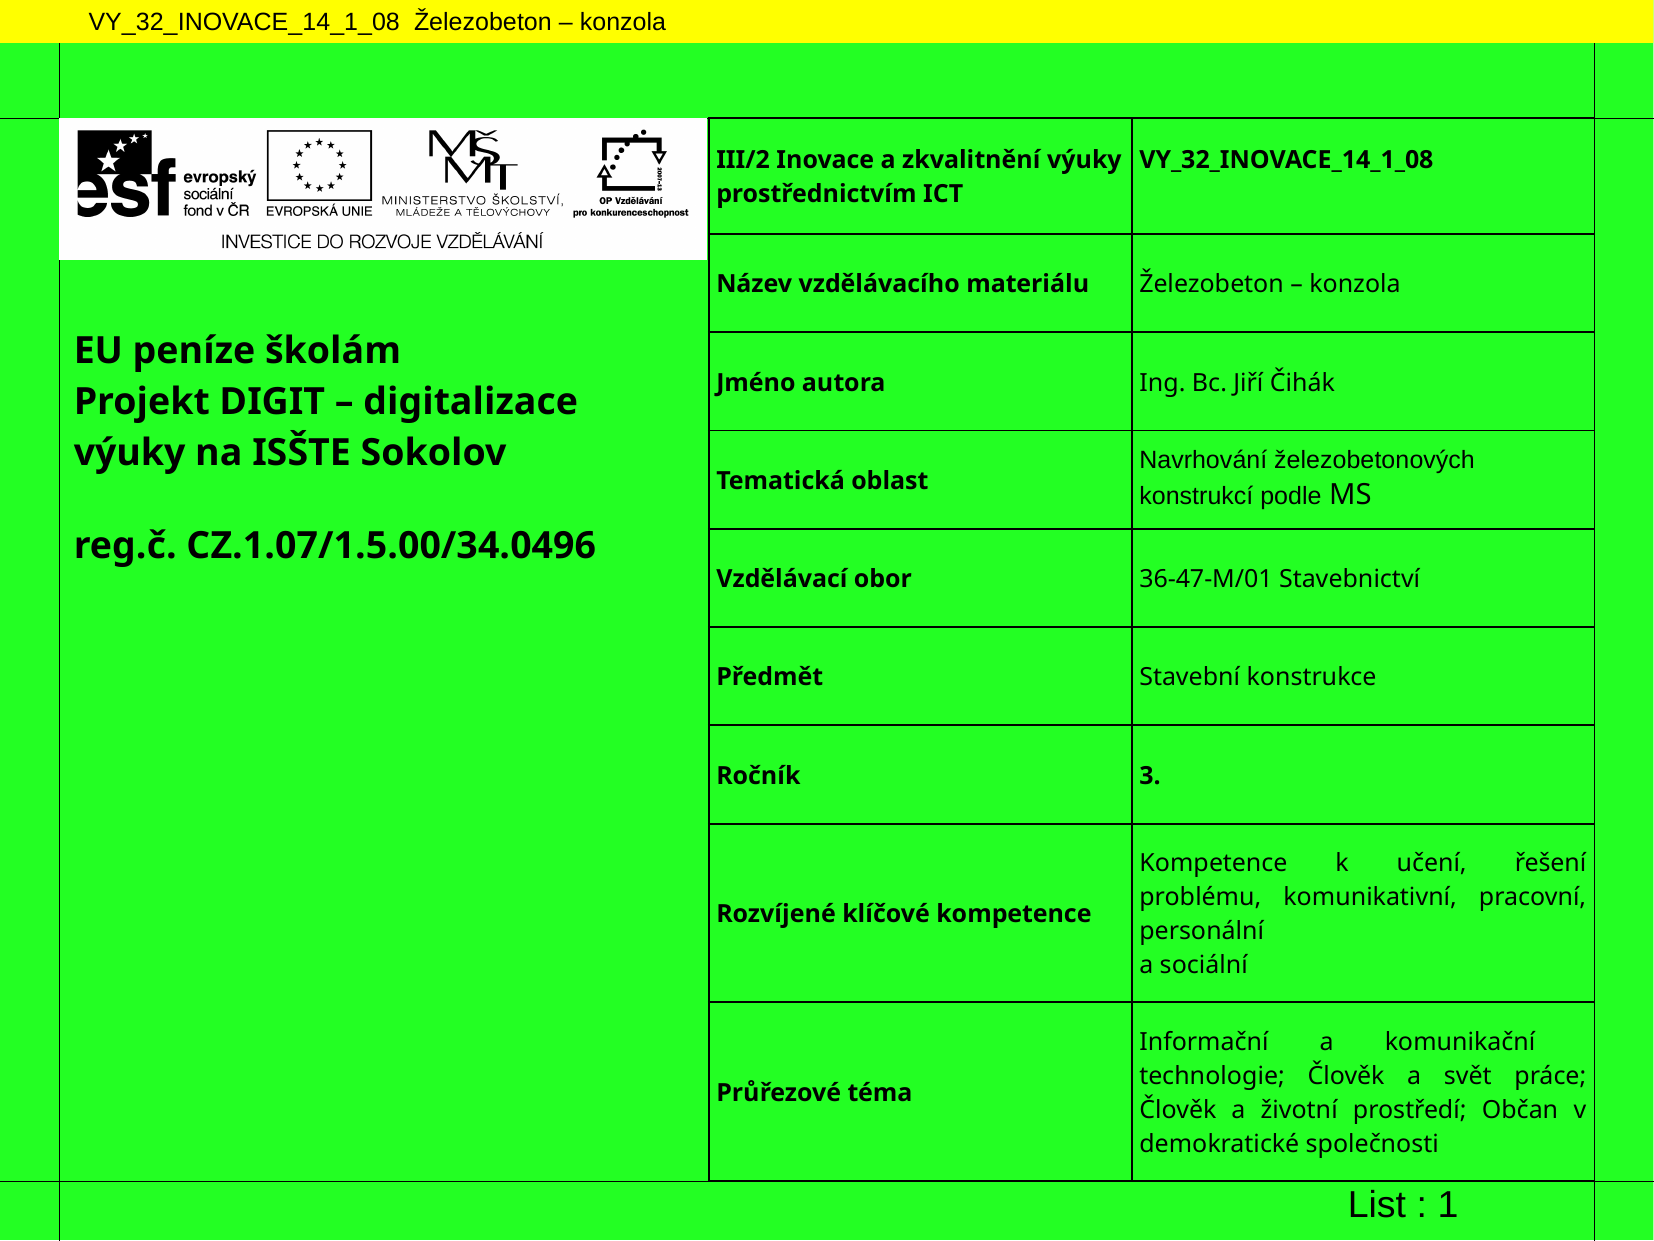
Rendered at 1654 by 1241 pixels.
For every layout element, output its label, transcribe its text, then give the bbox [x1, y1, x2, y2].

table_header III/2 Inovace a zkvalitnění výuky prostřednictvím ICT [710, 119, 1131, 233]
table_cell Ročník [710, 726, 1131, 823]
table_cell Železobeton – konzola [1133, 235, 1594, 331]
table_cell Název vzdělávacího materiálu [710, 235, 1131, 331]
table_cell Navrhování železobetonových konstrukcí podle MS [1133, 431, 1594, 528]
picture [59, 118, 707, 260]
table_cell Vzdělávací obor [710, 530, 1131, 626]
text_box EU peníze školám Projekt DIGIT – digitalizace výuky na ISŠTE Sokolov reg.č. CZ.1.07/1.5.00/34.0496 [59, 315, 680, 562]
table_cell Tematická oblast [710, 431, 1131, 528]
table_cell Kompetence k učení, řešení problému, komunikativní, pracovní, personální a sociální [1133, 825, 1594, 1001]
table_header VY_32_INOVACE_14_1_08 [1133, 119, 1594, 233]
table_cell 36-47-M/01 Stavebnictví [1133, 530, 1594, 626]
text_box List : <číslo> [1357, 1176, 1599, 1241]
table_cell 3. [1133, 726, 1594, 823]
table_cell Průřezové téma [710, 1003, 1131, 1180]
table_cell Stavební konstrukce [1133, 628, 1594, 724]
table_cell Jméno autora [710, 333, 1131, 430]
table_cell Rozvíjené klíčové kompetence [710, 825, 1131, 1001]
table_cell Informační a komunikační technologie; Člověk a svět práce; Člověk a životní prostředí; Občan v demokratické společnosti [1133, 1003, 1594, 1180]
text_box VY_32_INOVACE_14_1_08 Železobeton – konzola [0, 0, 1654, 43]
table_cell Předmět [710, 628, 1131, 724]
table_cell Ing. Bc. Jiří Čihák [1133, 333, 1594, 430]
